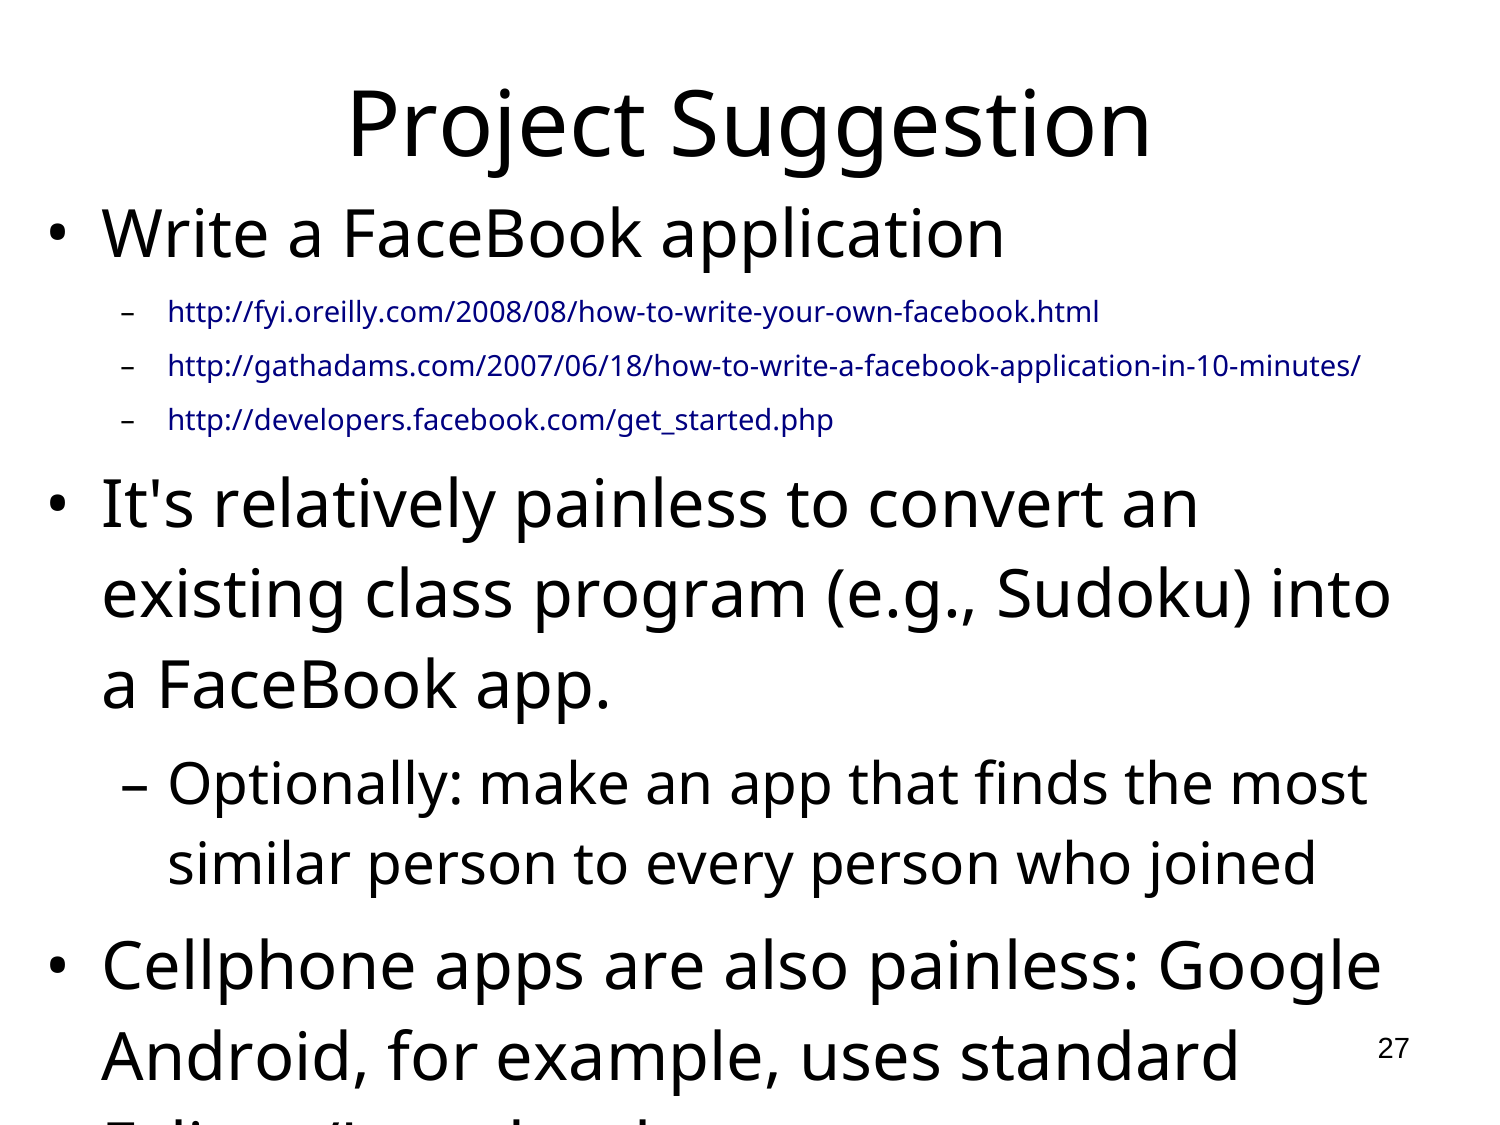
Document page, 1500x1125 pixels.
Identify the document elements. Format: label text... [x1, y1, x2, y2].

list Write a FaceBook application http://fyi.oreilly.com/2008/08/how-to-write-your-own-facebook.html http://gathadams.com/2007/06/18/how-to-write-a-facebook-application-in-10-minutes/ http://developers.facebook.com/get_started.php It's relatively painless to convert an existing class program (e.g., Sudoku) into a FaceBook app. Optionally: make an app that finds the most similar person to every person who joined Cellphone apps are also painless: Google Android, for example, uses standard Eclipse/Java development. [45, 185, 1396, 1058]
title Project Suggestion [75, 10, 1426, 232]
